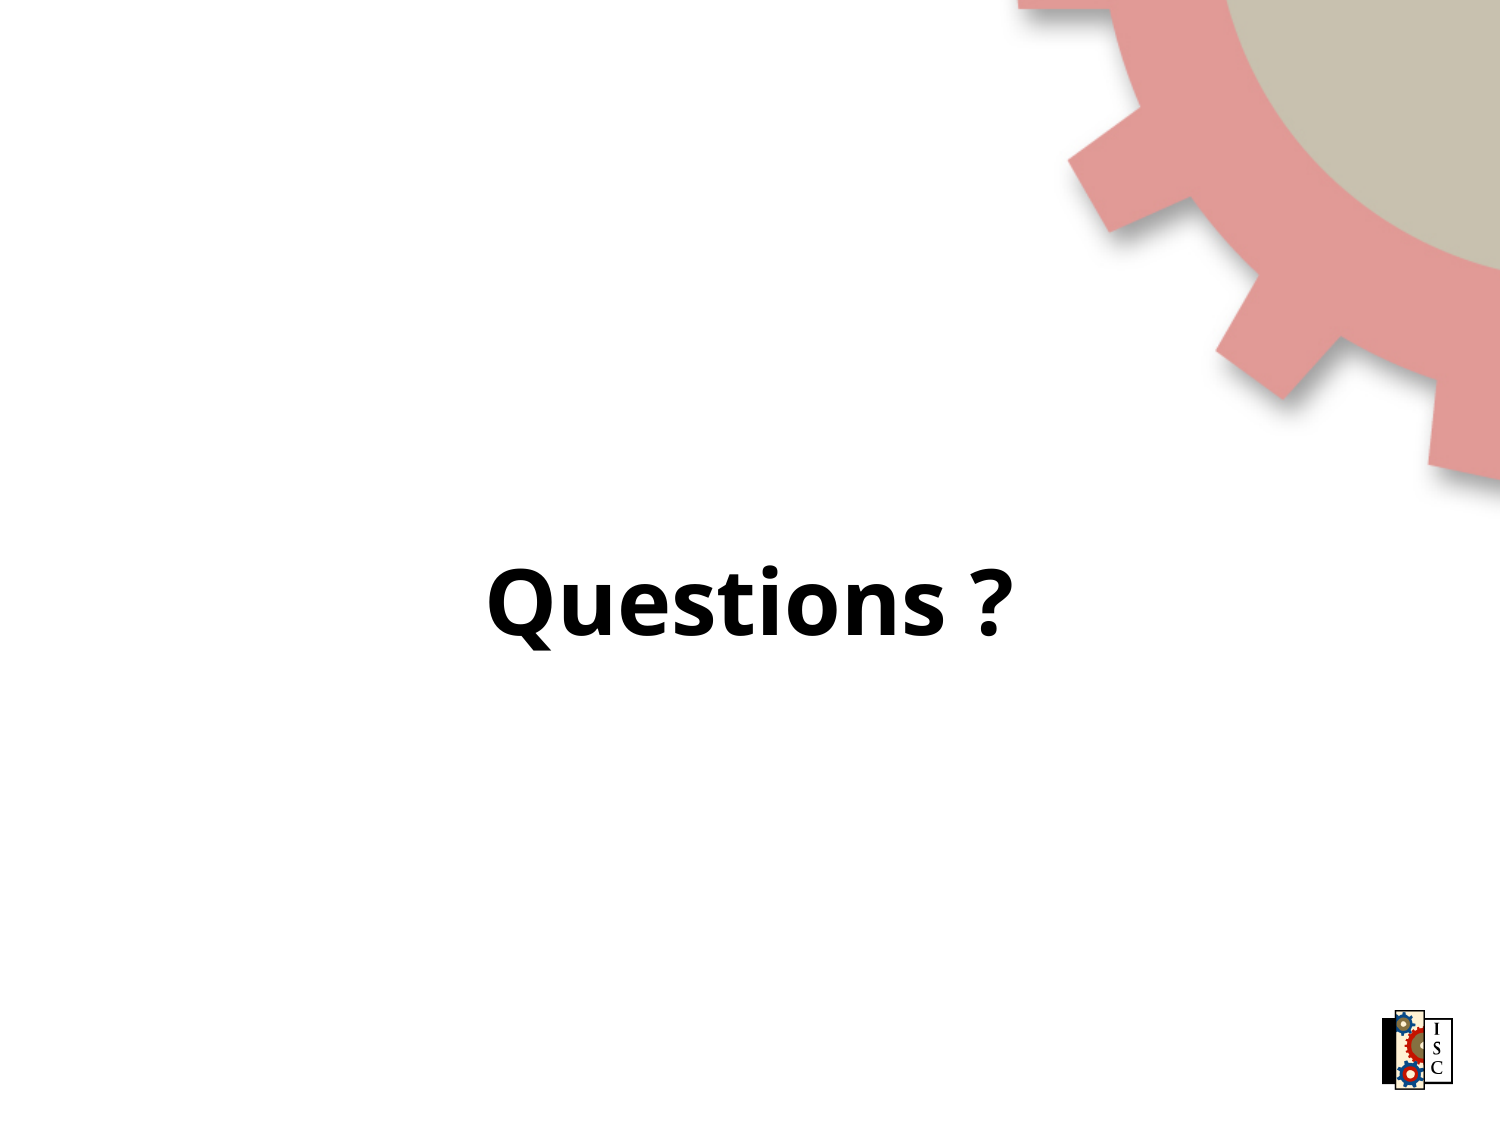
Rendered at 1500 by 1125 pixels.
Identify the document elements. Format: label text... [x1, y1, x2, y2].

title [162, 42, 1474, 265]
subtitle Questions ? [91, 177, 1408, 1017]
picture [0, 0, 1500, 1125]
